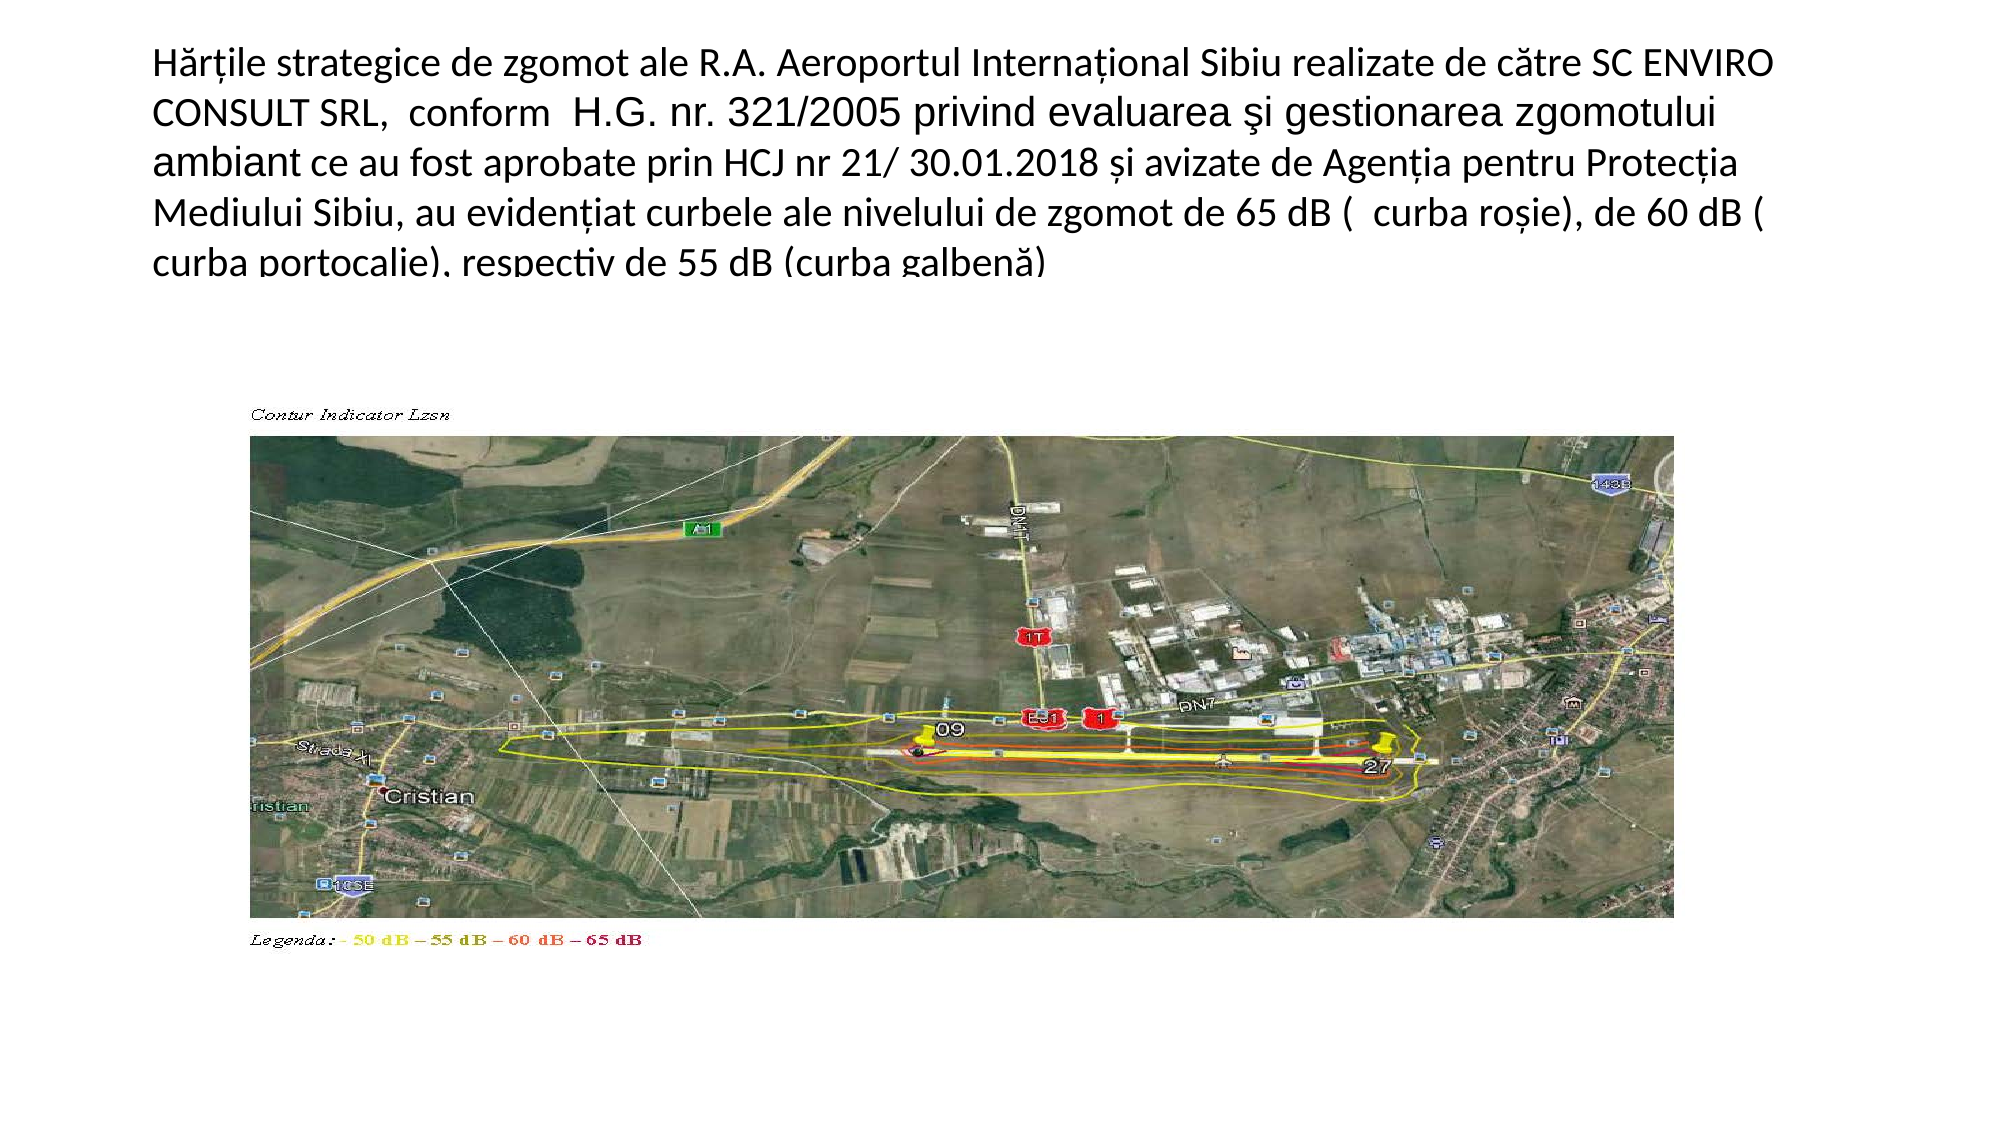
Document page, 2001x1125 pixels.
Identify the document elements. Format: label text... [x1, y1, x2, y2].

picture [161, 277, 1733, 1125]
title Hărţile strategice de zgomot ale R.A. Aeroportul Internaţional Sibiu realizate de către SC ENVIRO CONSULT SRL, conform H.G. nr. 321/2005 privind evaluarea şi gestionarea zgomotului ambiant ce au fost aprobate prin HCJ nr 21/ 30.01.2018 și avizate de Agenția pentru Protecția Mediului Sibiu, au evidențiat curbele ale nivelului de zgomot de 65 dB ( curba roșie), de 60 dB ( curba portocalie), respectiv de 55 dB (curba galbenă) [137, 19, 1863, 300]
